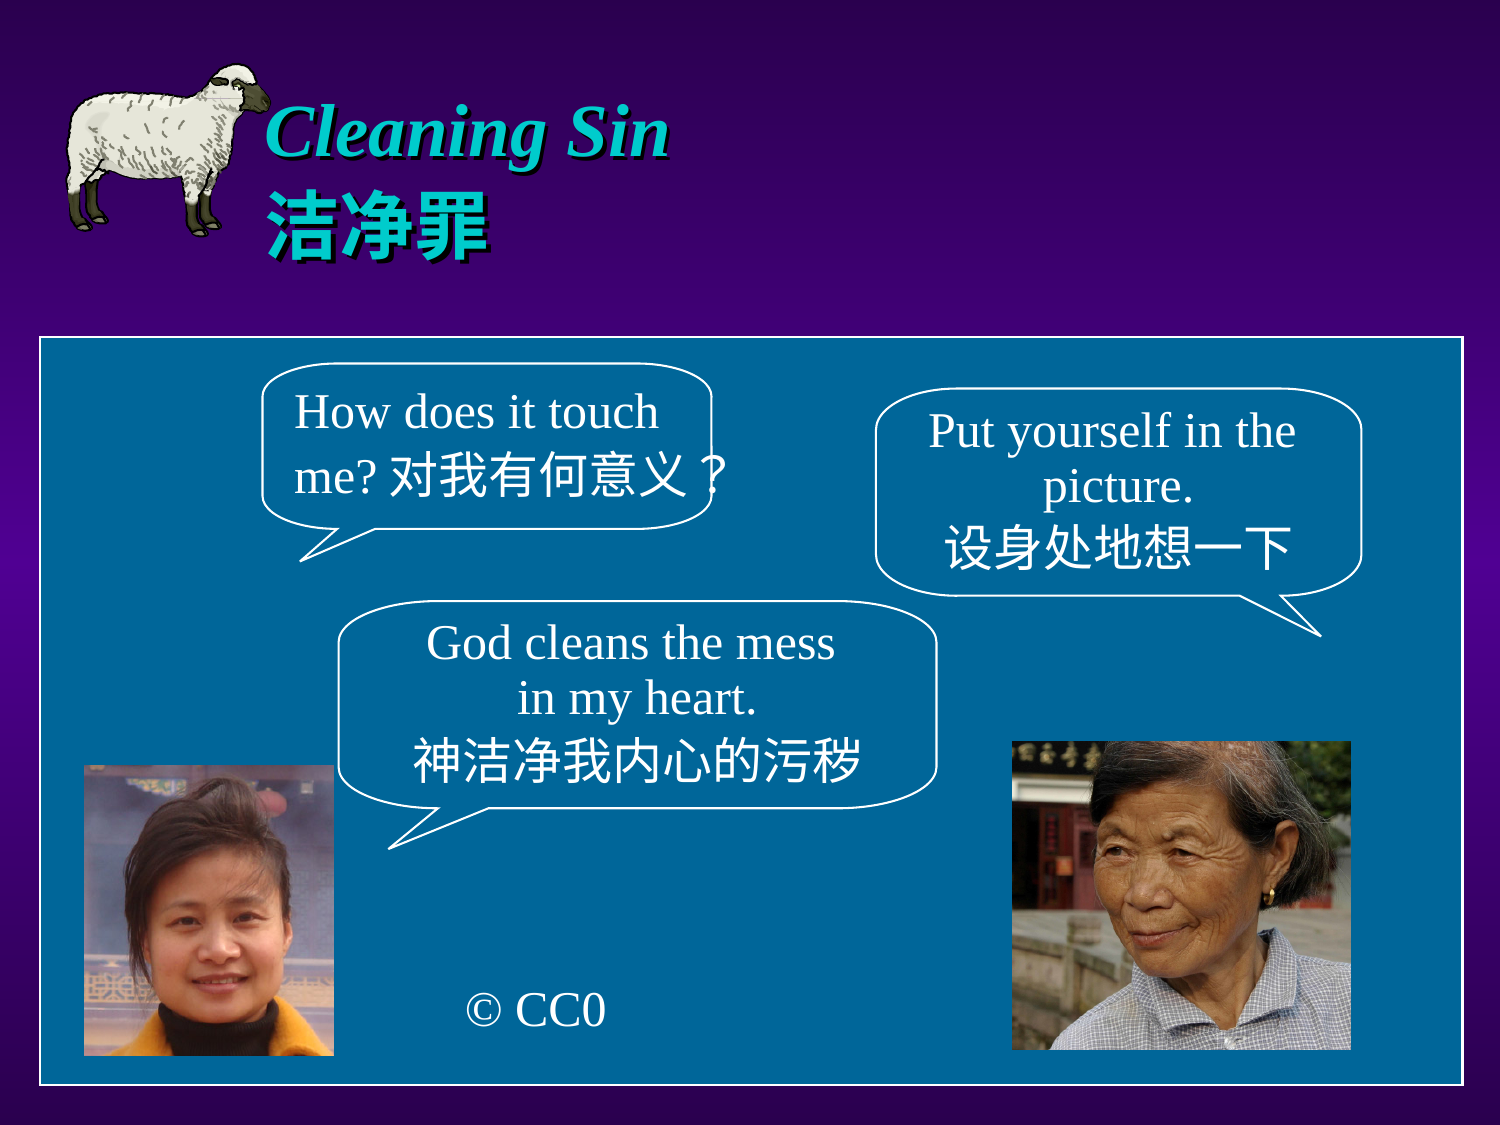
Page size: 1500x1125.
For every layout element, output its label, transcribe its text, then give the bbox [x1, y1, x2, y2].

text_box [39, 337, 1463, 1086]
picture [1013, 742, 1350, 1049]
title Cleaning Sin 洁净罪 [249, 78, 1388, 288]
text_box God cleans the mess in my heart. 神洁净我内心的污秽 [338, 601, 937, 850]
text_box How does it touch me?对我有何意义？ [262, 363, 712, 562]
text_box © CC0 [450, 975, 938, 1046]
picture [85, 766, 333, 1055]
text_box Put yourself in the picture. 设身处地想一下 [875, 388, 1362, 637]
